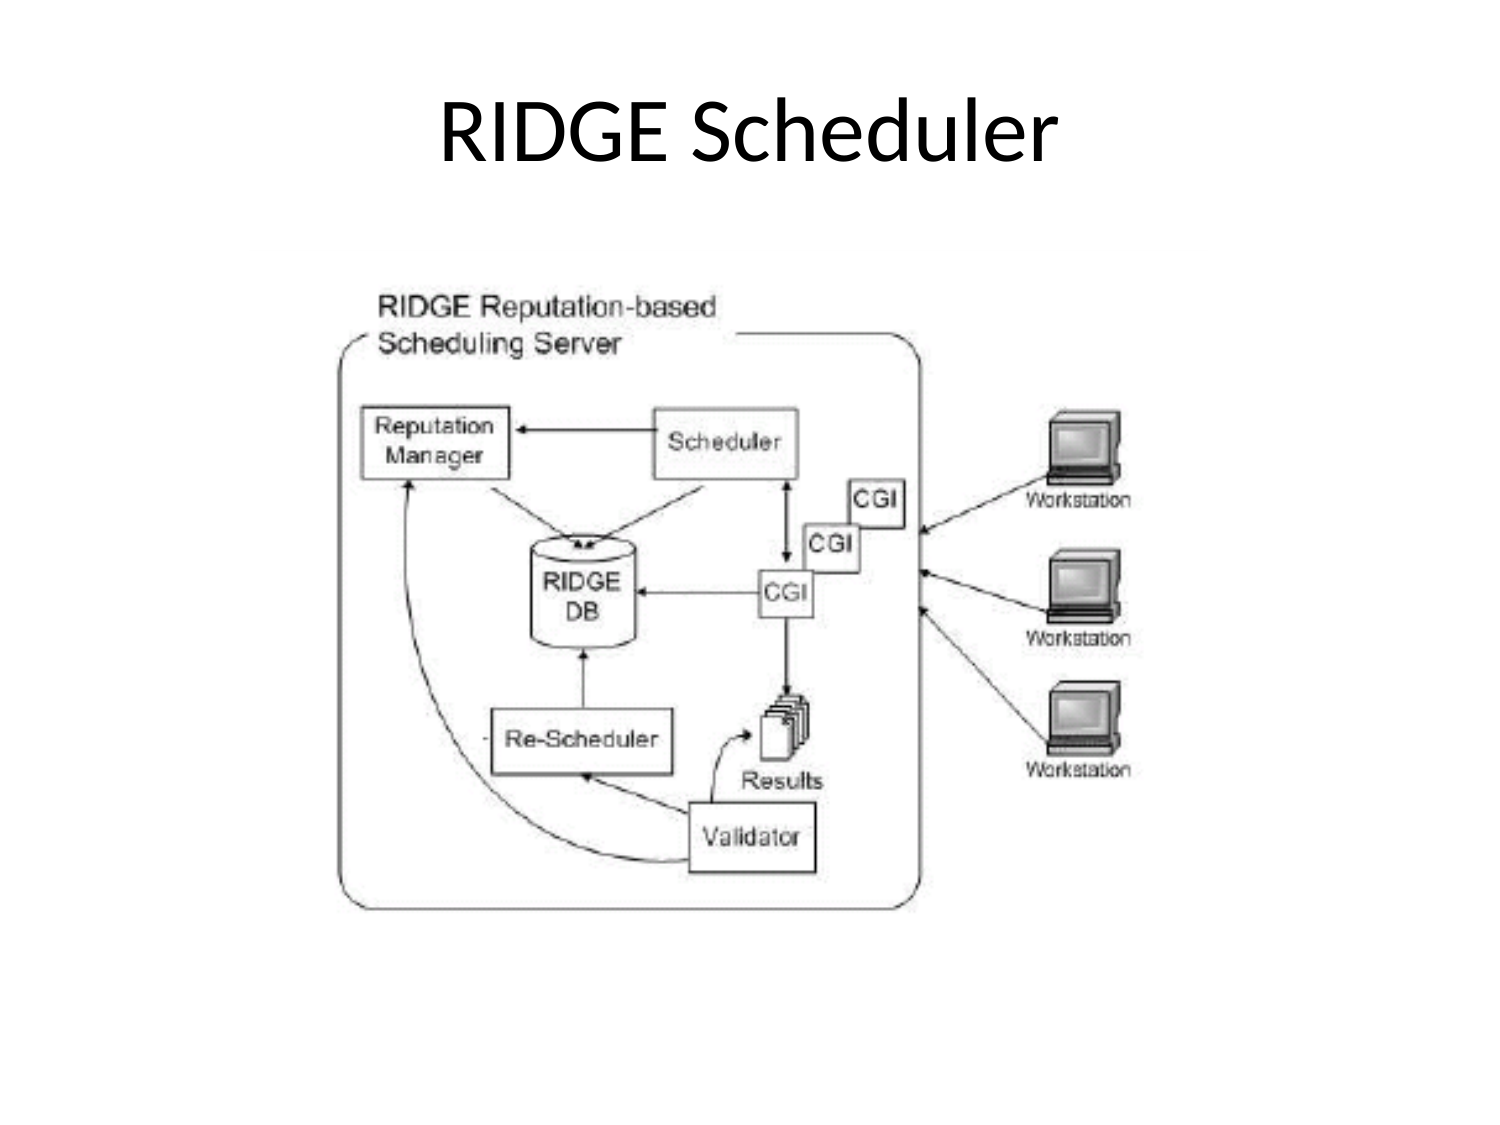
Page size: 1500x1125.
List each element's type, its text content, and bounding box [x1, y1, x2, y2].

picture [249, 249, 1208, 990]
title RIDGE Scheduler [75, 45, 1426, 233]
